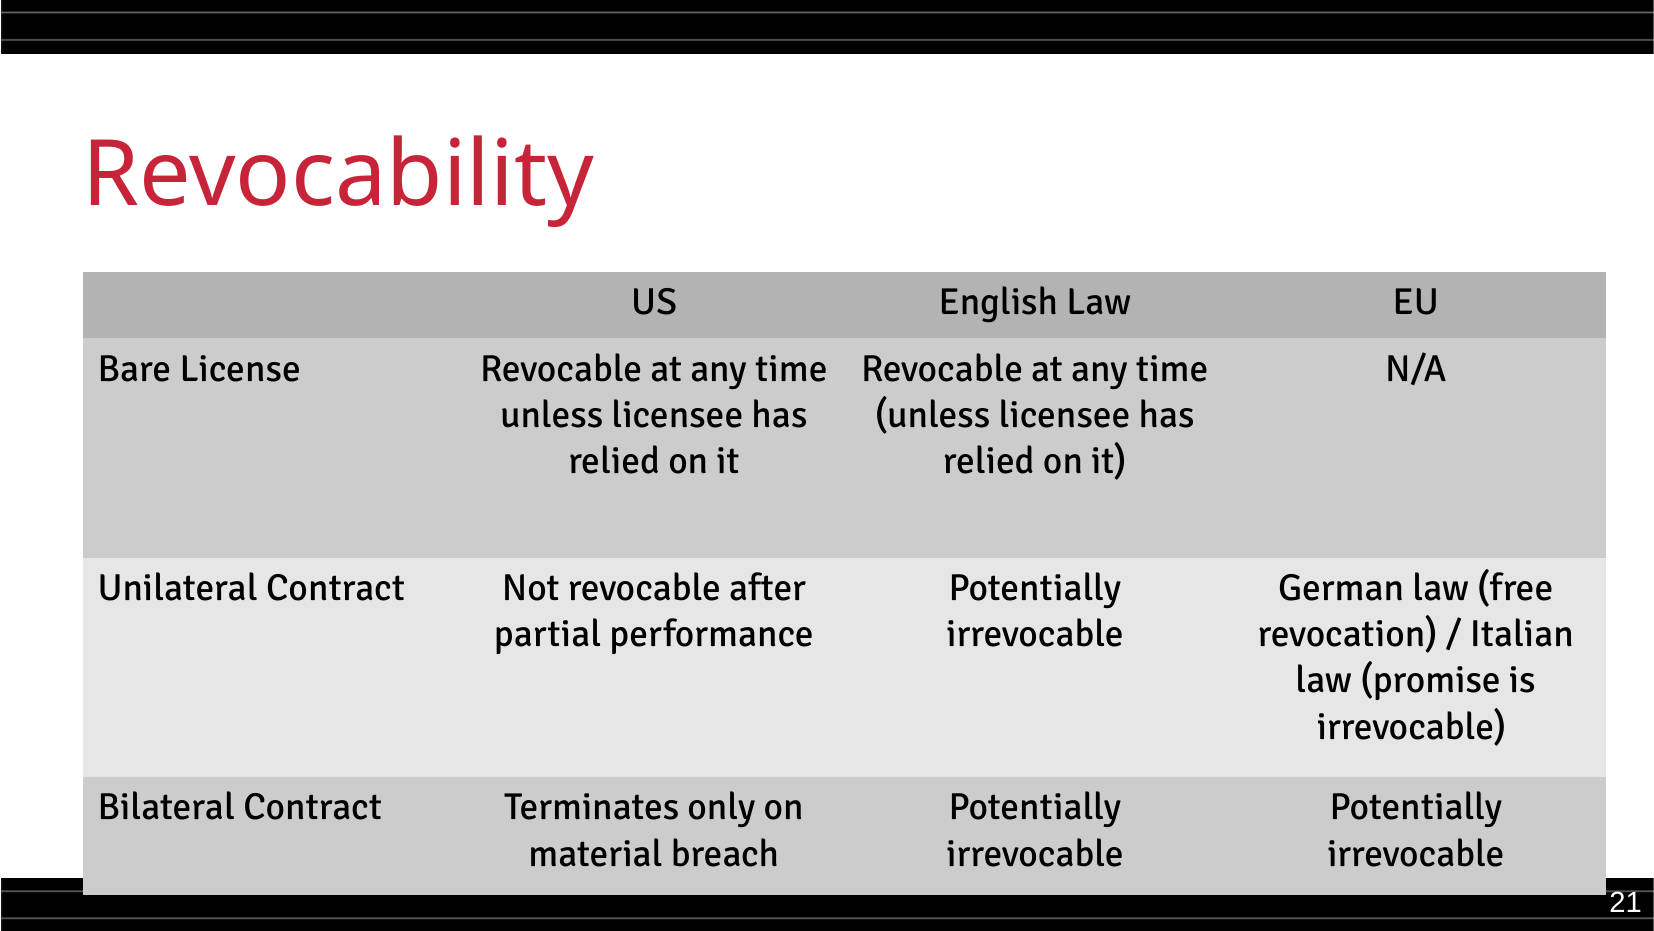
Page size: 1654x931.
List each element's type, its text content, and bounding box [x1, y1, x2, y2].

table_header [83, 272, 464, 338]
table_cell Revocable at any time (unless licensee has relied on it) [844, 338, 1225, 558]
table_cell Not revocable after partial performance [464, 558, 844, 777]
table_cell Unilateral Contract [83, 558, 464, 777]
table_cell Bare License [83, 338, 464, 558]
table_cell Potentially irrevocable [844, 558, 1225, 777]
table_header English Law [844, 272, 1225, 338]
table_cell Terminates only on material breach [464, 777, 844, 895]
table_cell German law (free revocation) / Italian law (promise is irrevocable) [1225, 558, 1606, 777]
picture [1, 878, 1654, 931]
table_cell N/A [1225, 338, 1606, 558]
table_cell Bilateral Contract [83, 777, 464, 895]
picture [1, 0, 1654, 54]
table_header EU [1225, 272, 1606, 338]
table_cell Revocable at any time unless licensee has relied on it [464, 338, 844, 558]
table_cell Potentially irrevocable [1225, 777, 1606, 895]
table_header US [464, 272, 844, 338]
table_cell Potentially irrevocable [844, 777, 1225, 895]
title Revocability [82, 92, 1571, 249]
